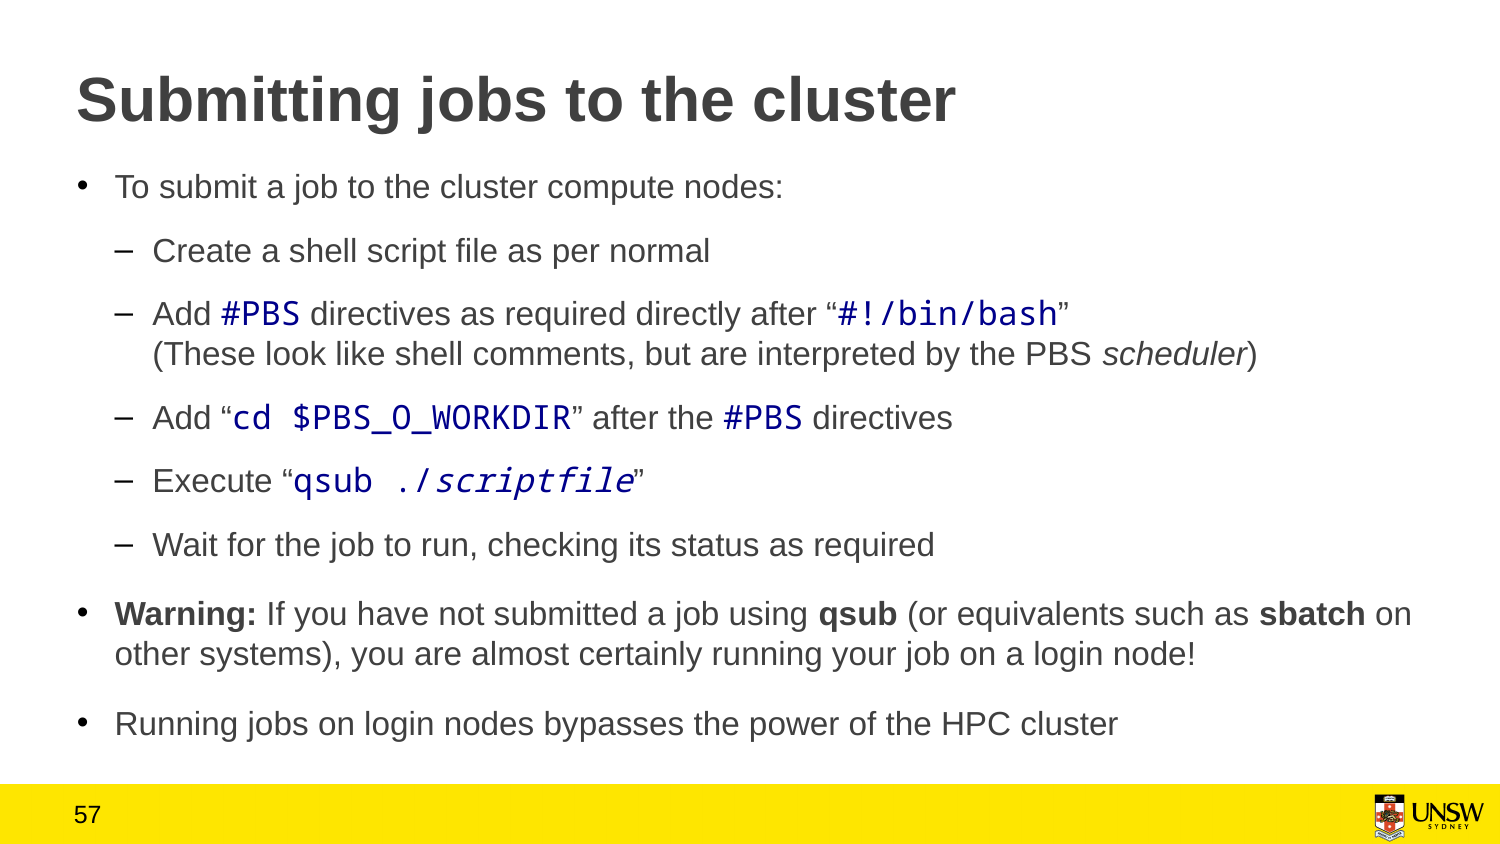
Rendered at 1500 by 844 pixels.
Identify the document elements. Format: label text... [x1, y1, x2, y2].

title Submitting jobs to the cluster [76, 59, 1427, 136]
list To submit a job to the cluster compute nodes: Create a shell script file as per normal Add #PBS directives as required directly after “#!/bin/bash” (These look like shell comments, but are interpreted by the PBS scheduler) Add “cd $PBS_O_WORKDIR” after the #PBS directives Execute “qsub ./scriptfile” Wait for the job to run, checking its status as required Warning: If you have not submitted a job using qsub (or equivalents such as sbatch on other systems), you are almost certainly running your job on a login node! Running jobs on login nodes bypasses the power of the HPC cluster [76, 165, 1424, 756]
picture [0, 784, 1500, 844]
text_box <number> [59, 791, 219, 839]
